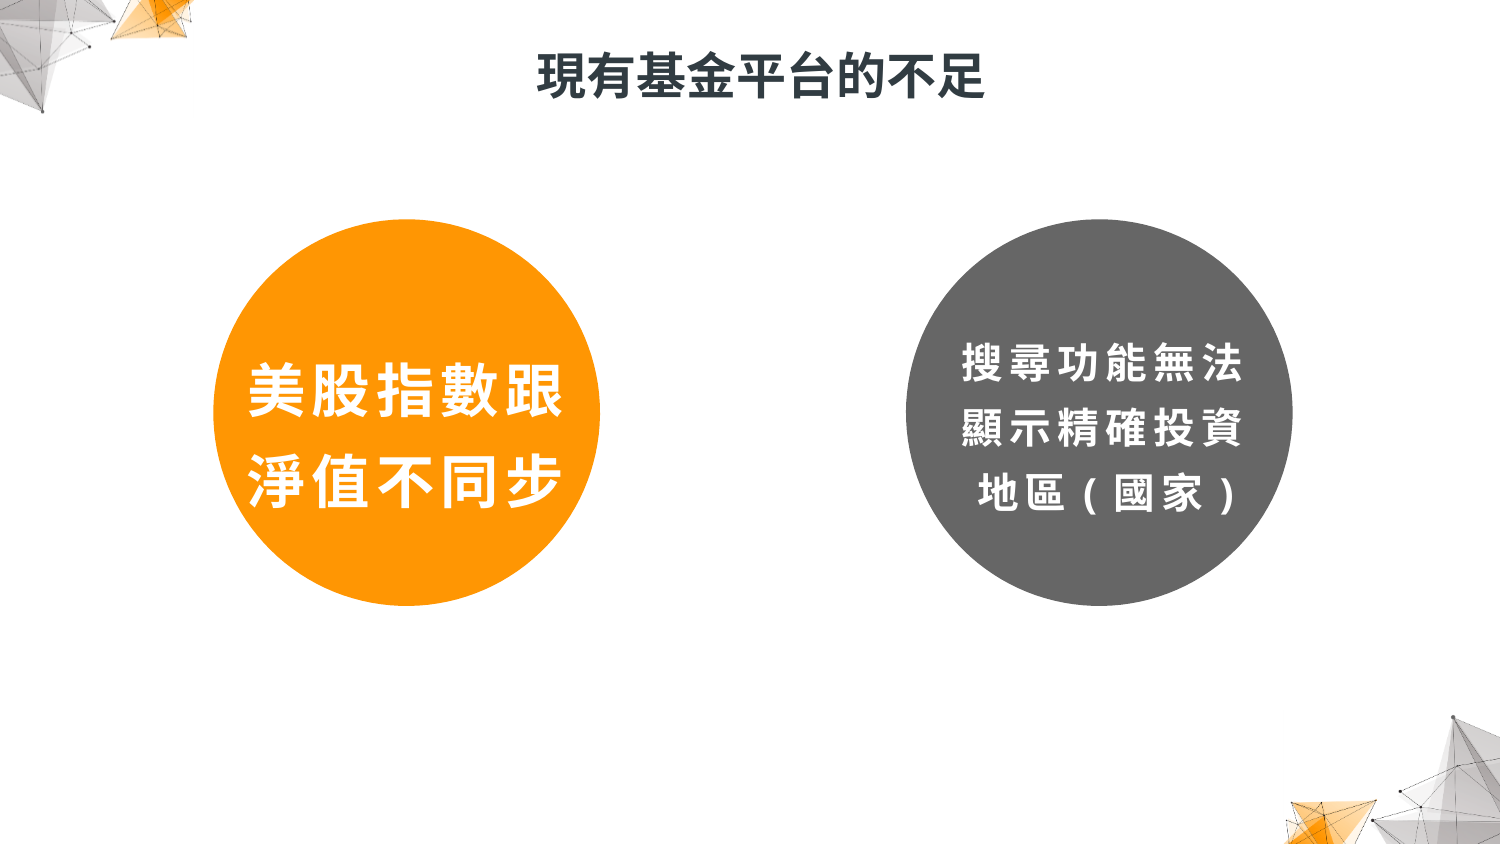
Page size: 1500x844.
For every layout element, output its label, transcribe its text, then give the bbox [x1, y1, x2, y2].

text_box 搜尋功能無法顯示精確投資地區(國家) [939, 314, 1272, 524]
text_box [234, 219, 601, 501]
text_box 現有基金平台的不足 [524, 44, 999, 106]
text_box [941, 524, 1258, 606]
picture [1283, 710, 1500, 844]
text_box [247, 522, 567, 606]
picture [0, 0, 194, 118]
text_box [905, 219, 1266, 521]
text_box 美股指數跟 淨值不同步 [232, 325, 579, 522]
text_box [213, 329, 232, 496]
text_box [1272, 325, 1293, 500]
